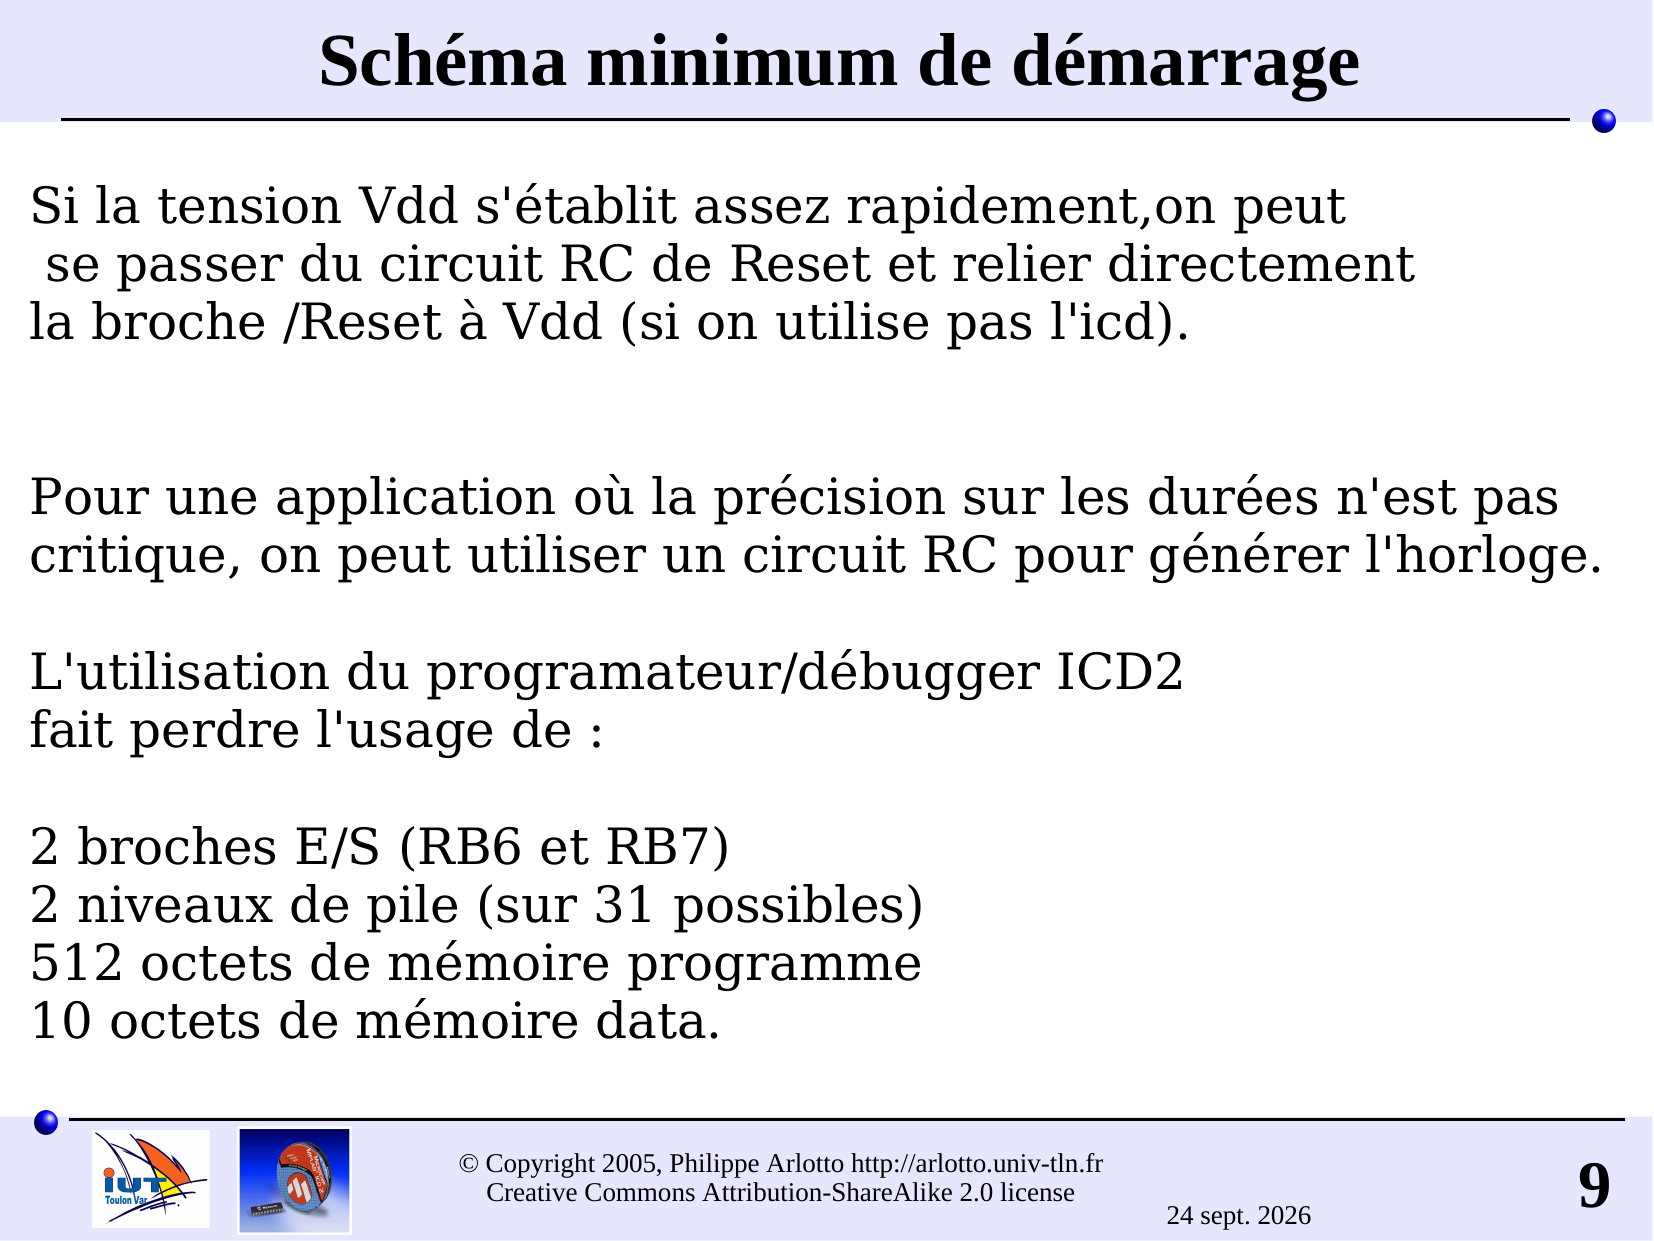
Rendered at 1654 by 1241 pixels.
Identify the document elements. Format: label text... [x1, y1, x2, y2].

title Schéma minimum de démarrage [95, 14, 1585, 107]
text_box Si la tension Vdd s'établit assez rapidement,on peut se passer du circuit RC de Reset et relier directement la broche /Reset à Vdd (si on utilise pas l'icd). Pour une application où la précision sur les durées n'est pas critique, on peut utiliser un circuit RC pour générer l'horloge. L'utilisation du programateur/débugger ICD2 fait perdre l'usage de : 2 broches E/S (RB6 et RB7) 2 niveaux de pile (sur 31 possibles) 512 octets de mémoire programme 10 octets de mémoire data. [29, 177, 1607, 1168]
picture [237, 1168, 352, 1235]
